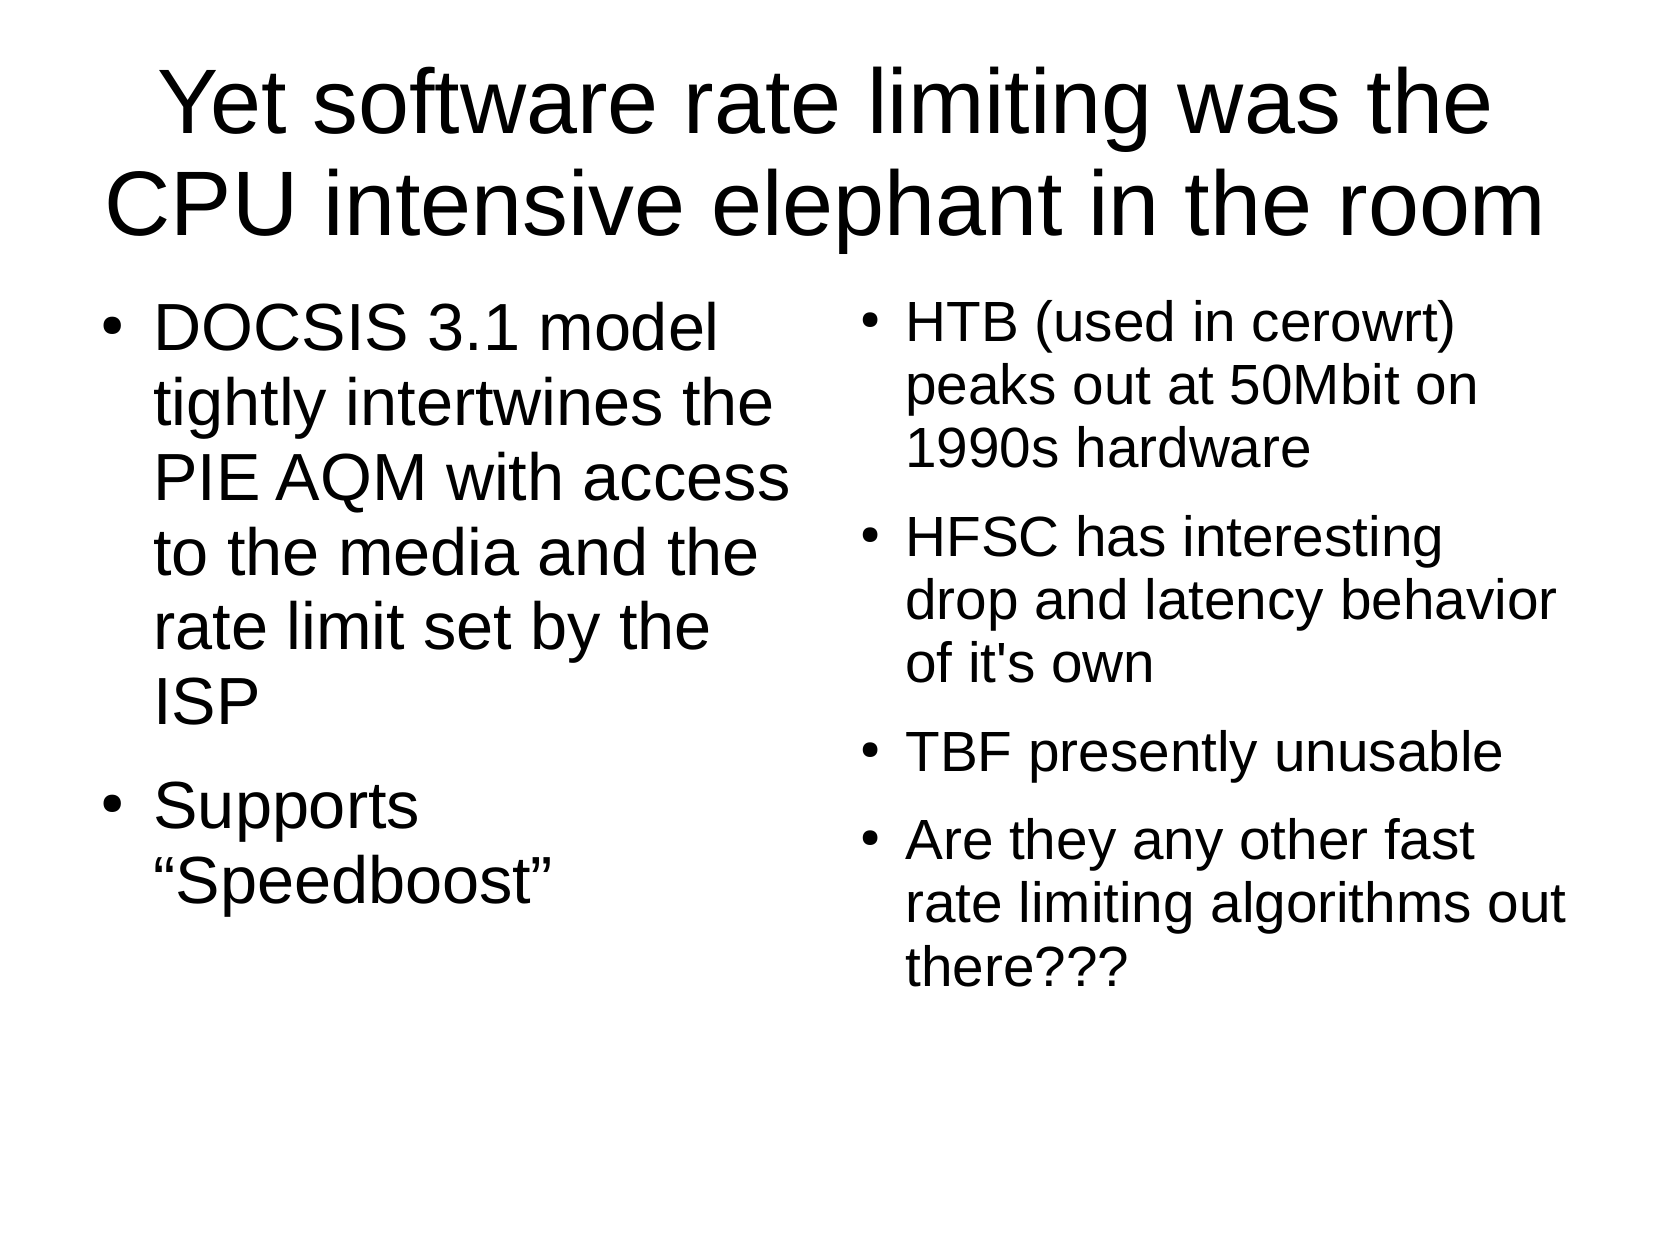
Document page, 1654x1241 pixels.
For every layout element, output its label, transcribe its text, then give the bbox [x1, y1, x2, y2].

list HTB (used in cerowrt) peaks out at 50Mbit on 1990s hardware HFSC has interesting drop and latency behavior of it's own TBF presently unusable Are they any other fast rate limiting algorithms out there??? [845, 290, 1572, 1010]
list DOCSIS 3.1 model tightly intertwines the PIE AQM with access to the media and the rate limit set by the ISP Supports “Speedboost” [82, 290, 809, 1010]
title Yet software rate limiting was the CPU intensive elephant in the room [82, 49, 1571, 257]
